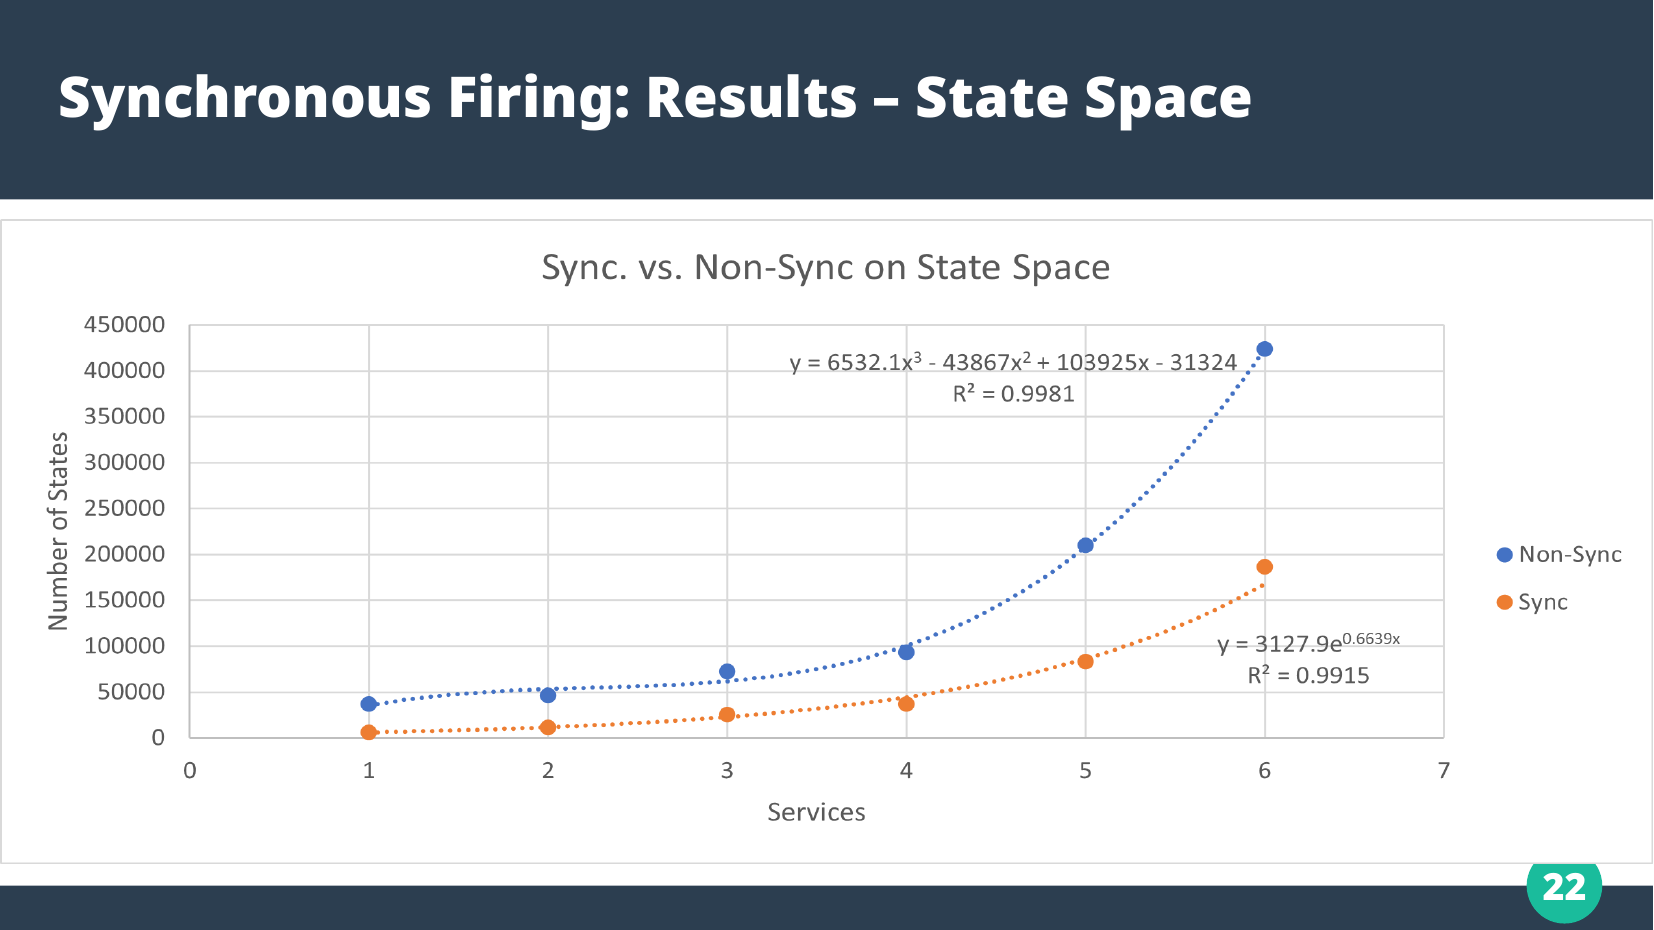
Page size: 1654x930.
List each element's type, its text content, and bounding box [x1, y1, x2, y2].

title Synchronous Firing: Results – State Space [58, 36, 1594, 156]
picture [0, 219, 1653, 864]
